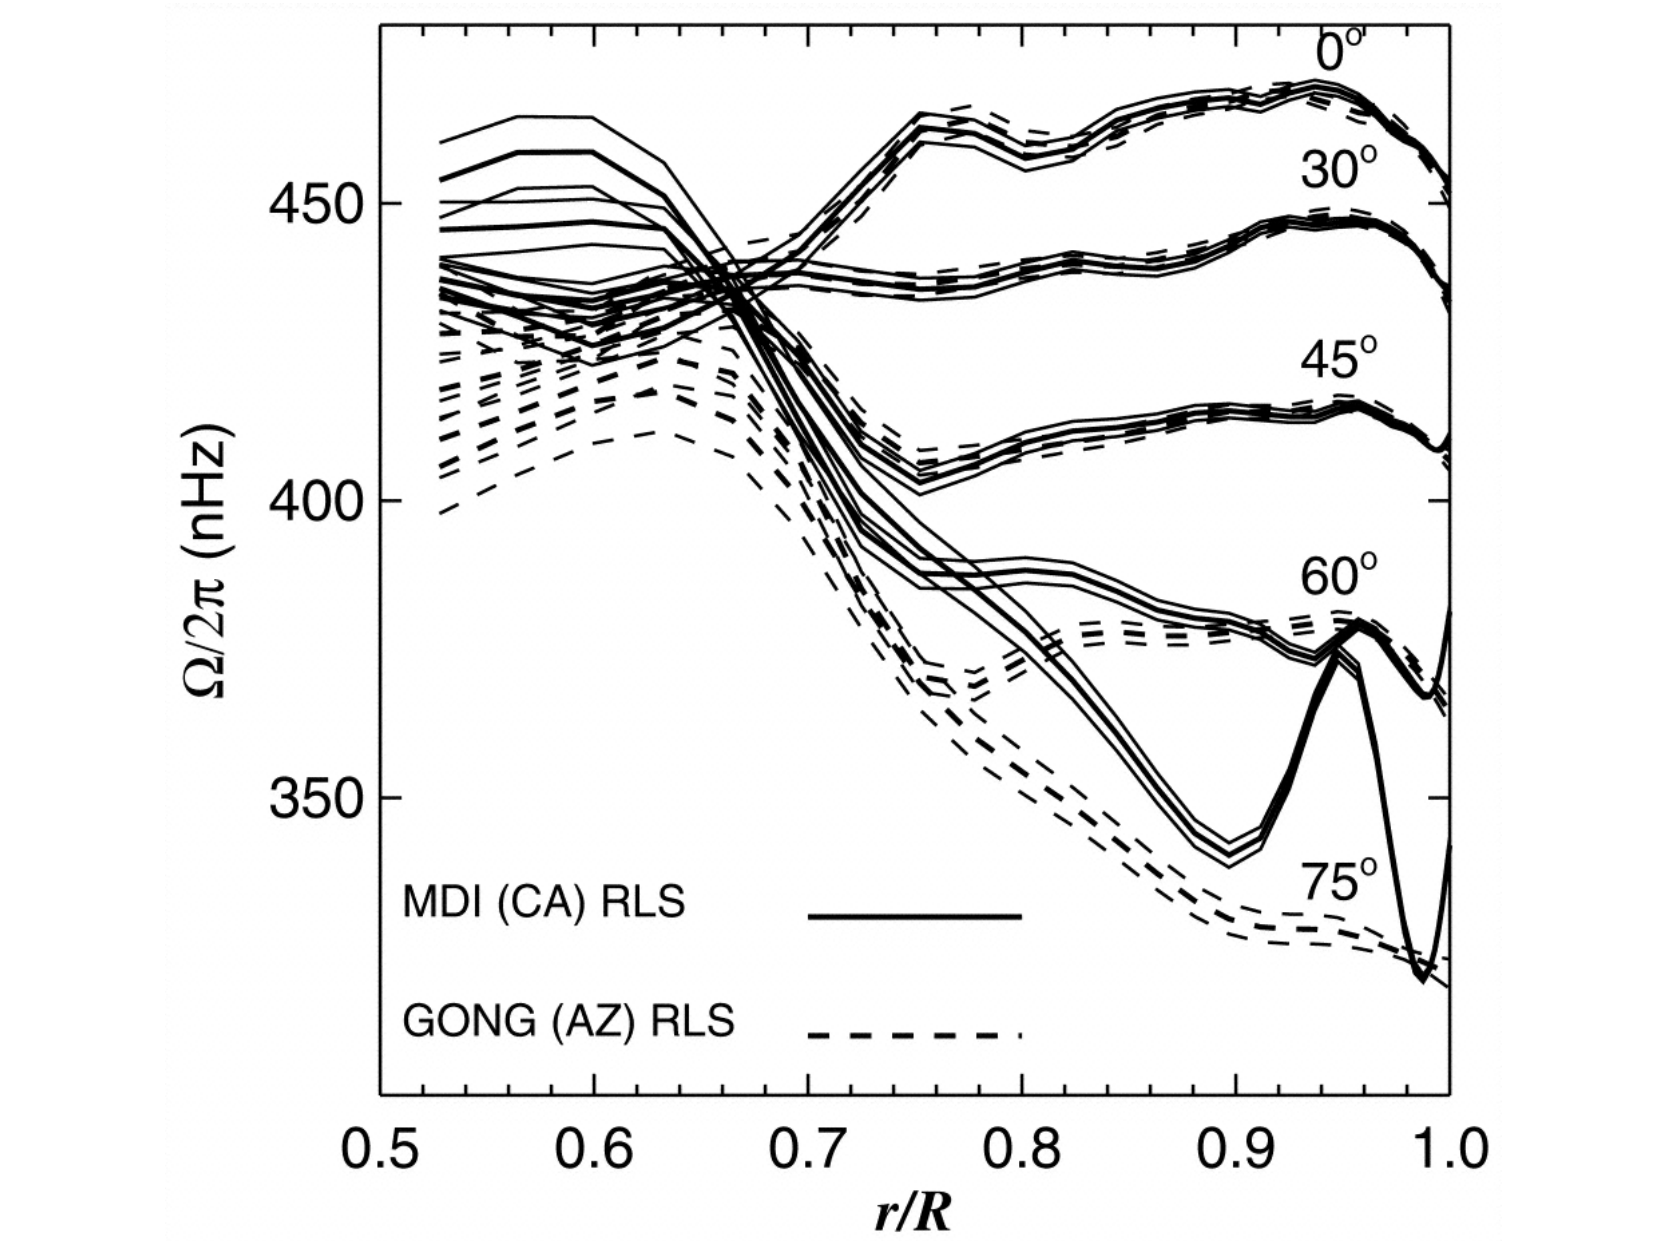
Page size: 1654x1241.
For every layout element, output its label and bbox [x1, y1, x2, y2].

picture [165, 3, 1502, 1241]
